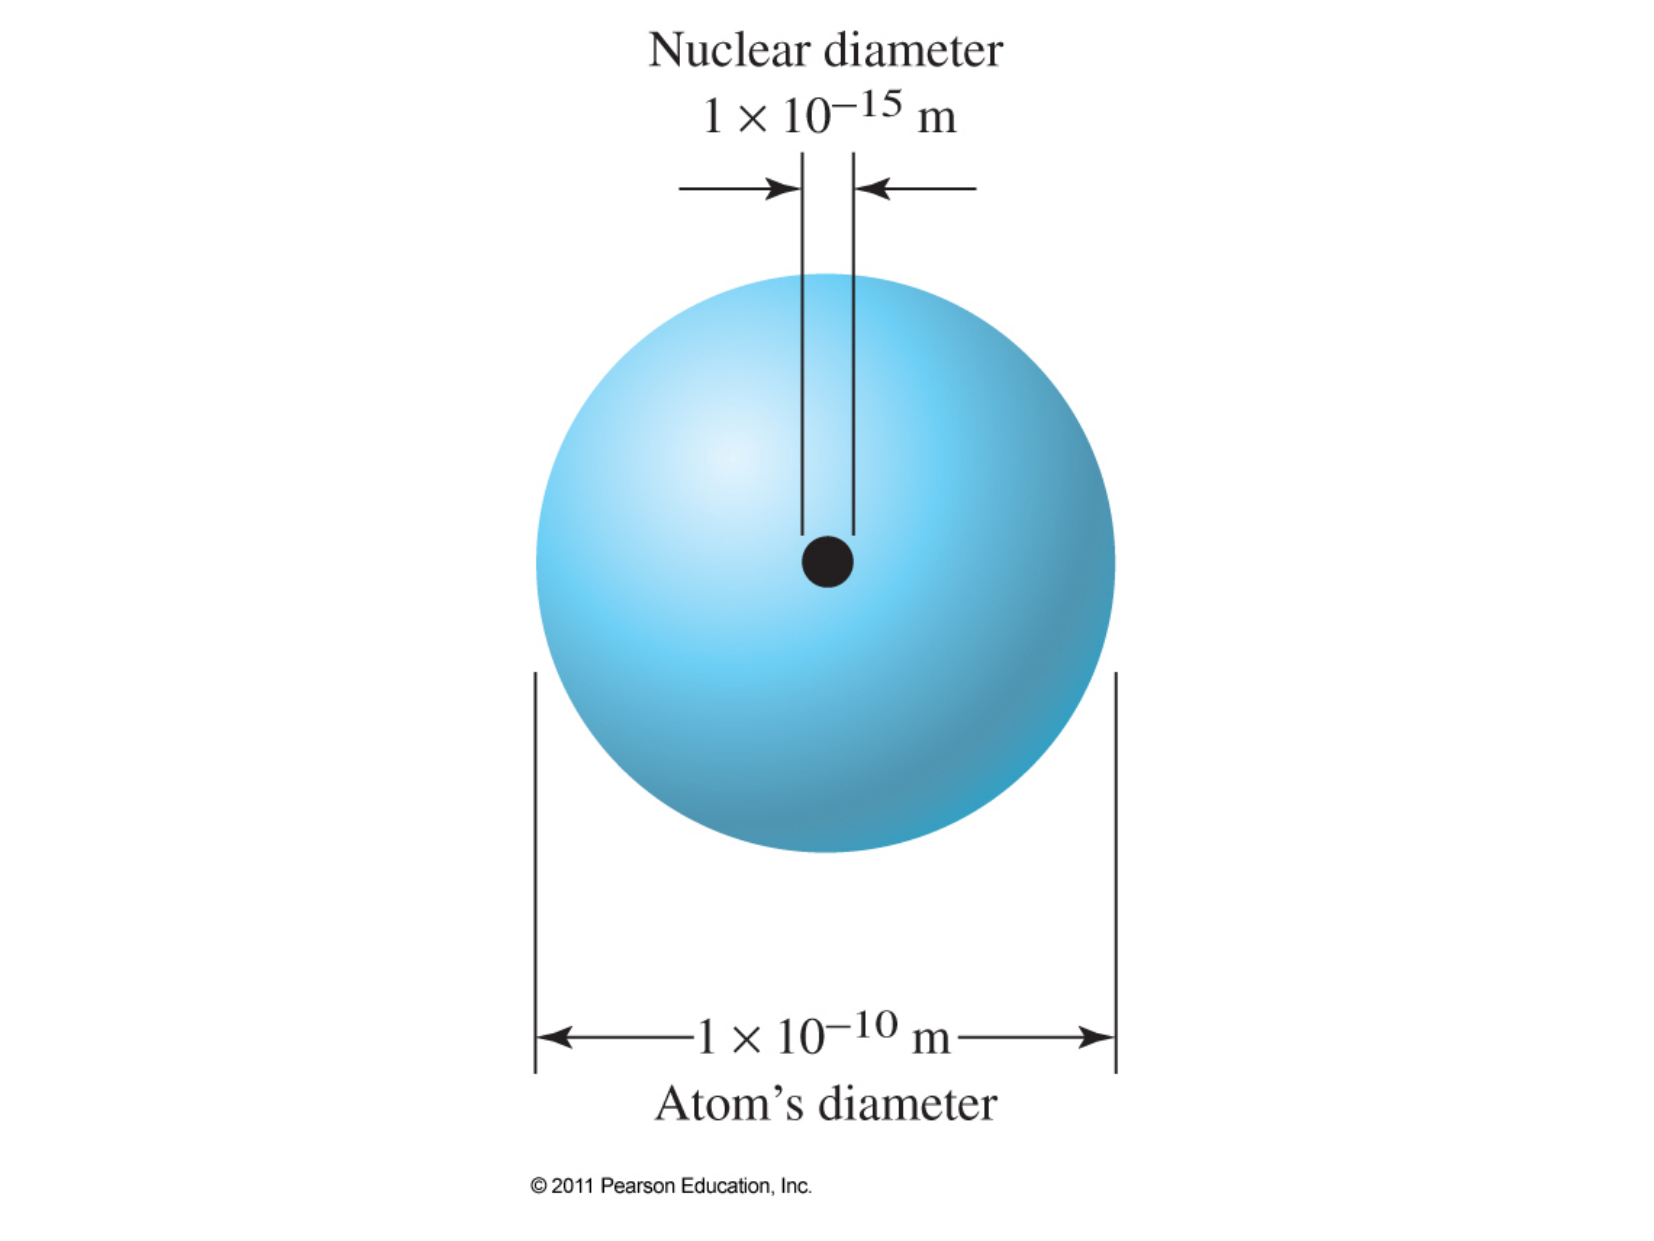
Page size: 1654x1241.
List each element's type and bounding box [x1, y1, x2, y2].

picture [503, 0, 1150, 1241]
